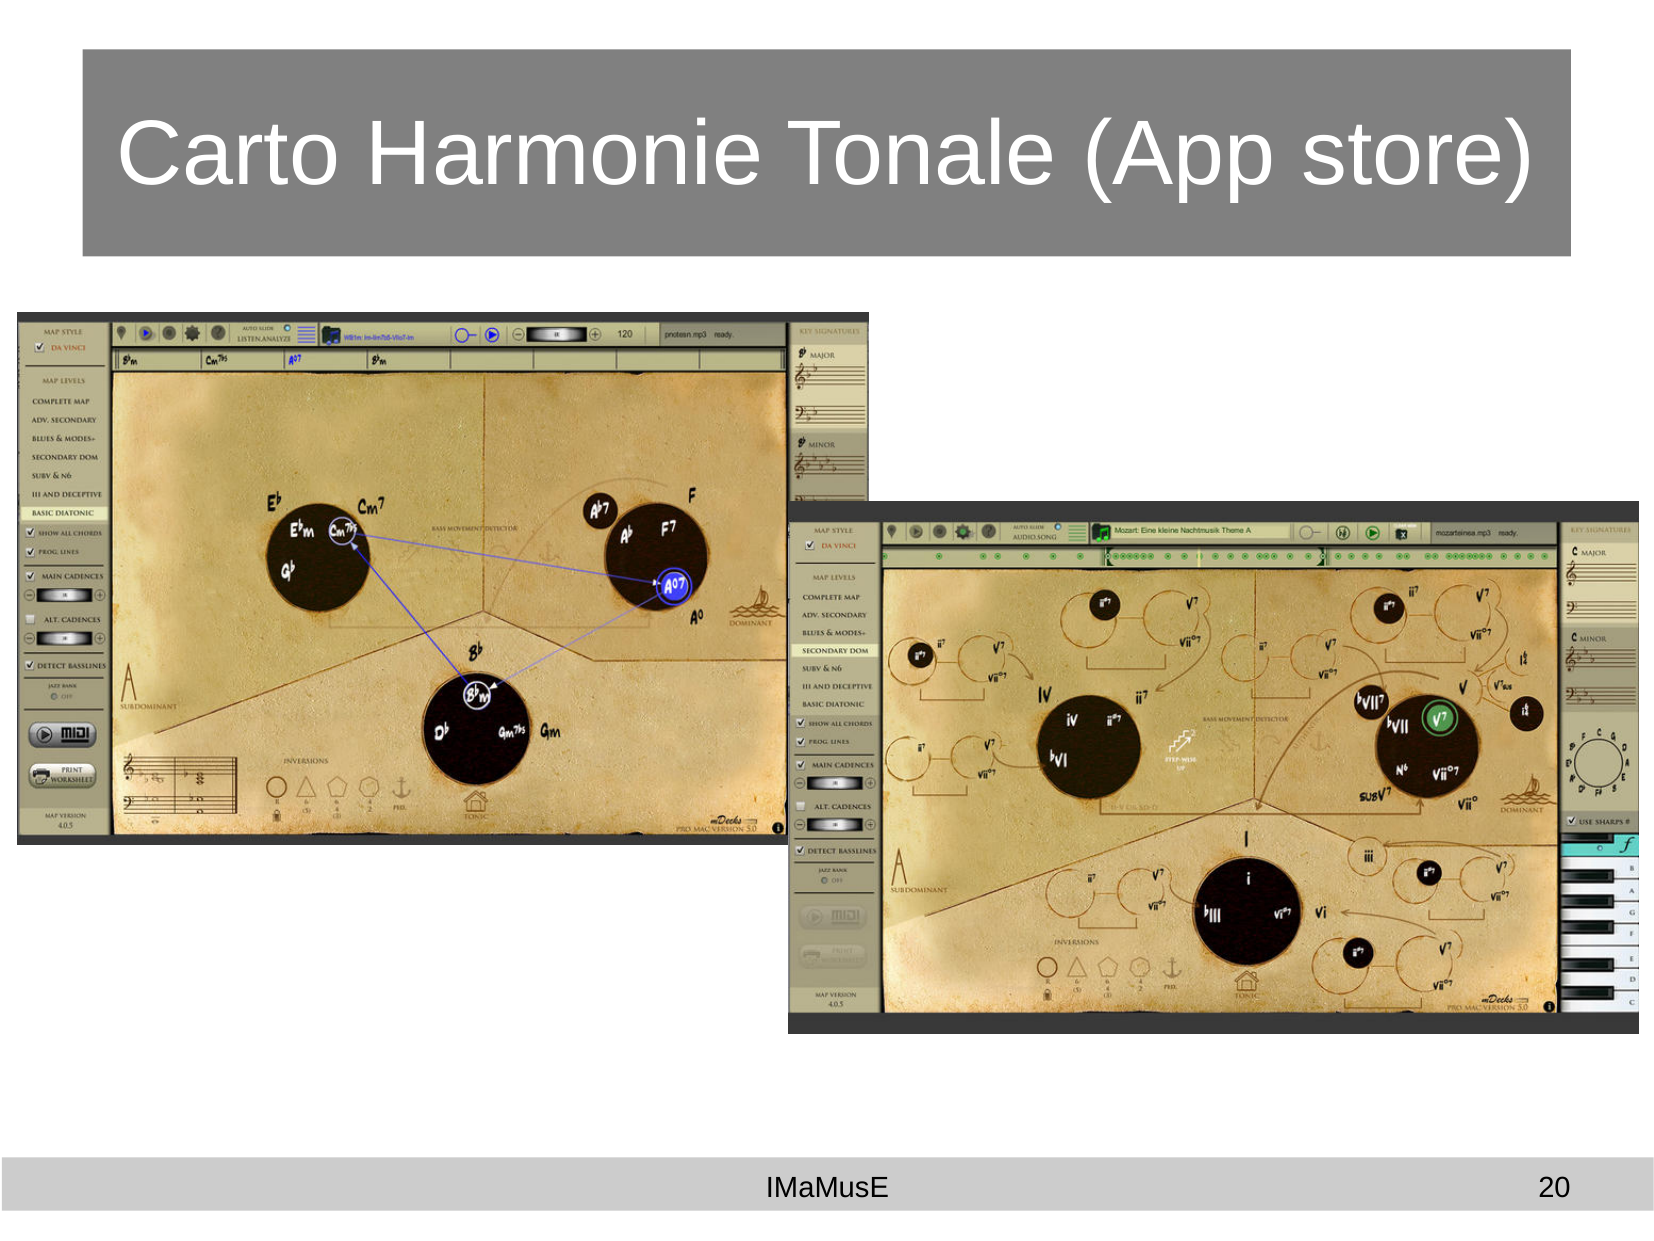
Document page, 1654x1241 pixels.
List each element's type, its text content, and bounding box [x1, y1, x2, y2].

picture [17, 312, 1639, 1034]
title Carto Harmonie Tonale (App store) [82, 49, 1571, 257]
